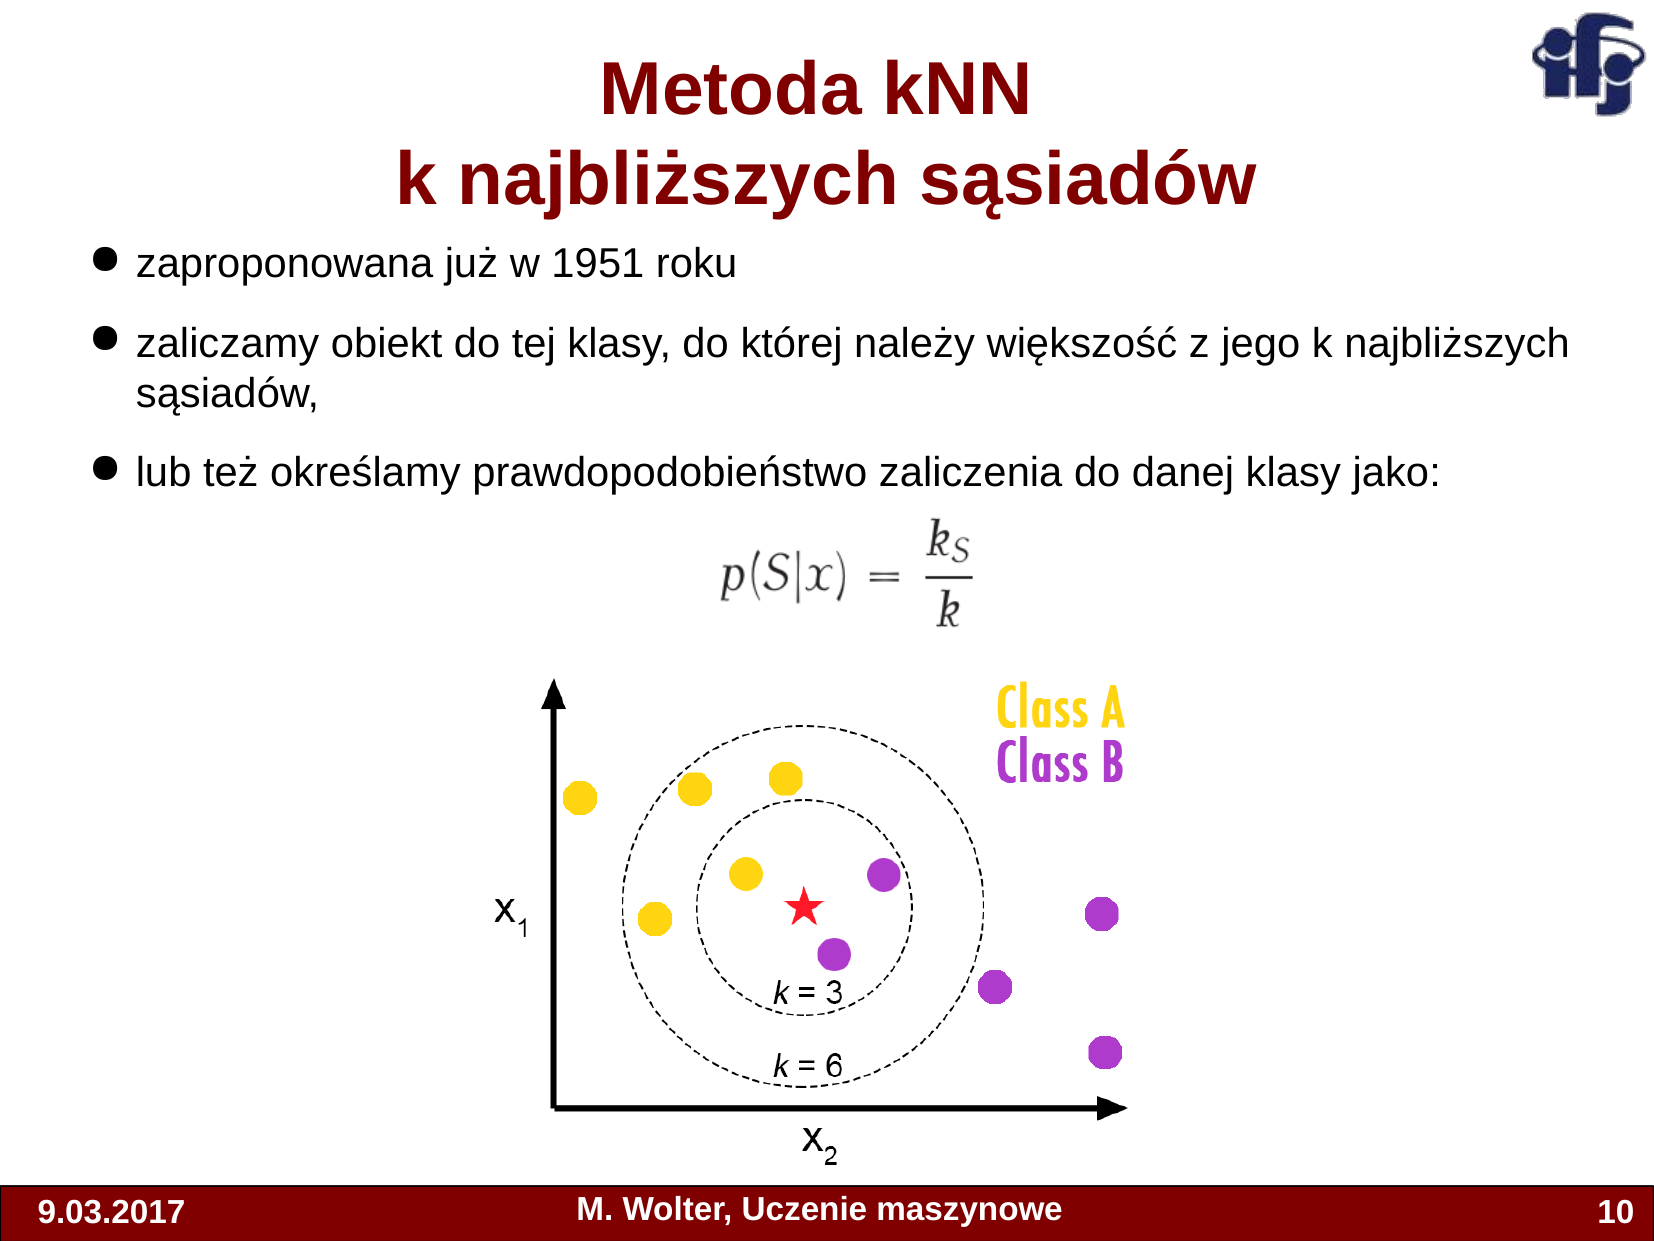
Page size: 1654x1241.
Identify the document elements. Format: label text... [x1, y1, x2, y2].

title Metoda kNN k najbliższych sąsiadów [82, 25, 1571, 233]
picture [1525, 0, 1654, 129]
list zaproponowana już w 1951 roku zaliczamy obiekt do tej klasy, do której należy większość z jego k najbliższych sąsiadów, lub też określamy prawdopodobieństwo zaliczenia do danej klasy jako: [88, 236, 1577, 1152]
picture [465, 494, 1171, 1174]
